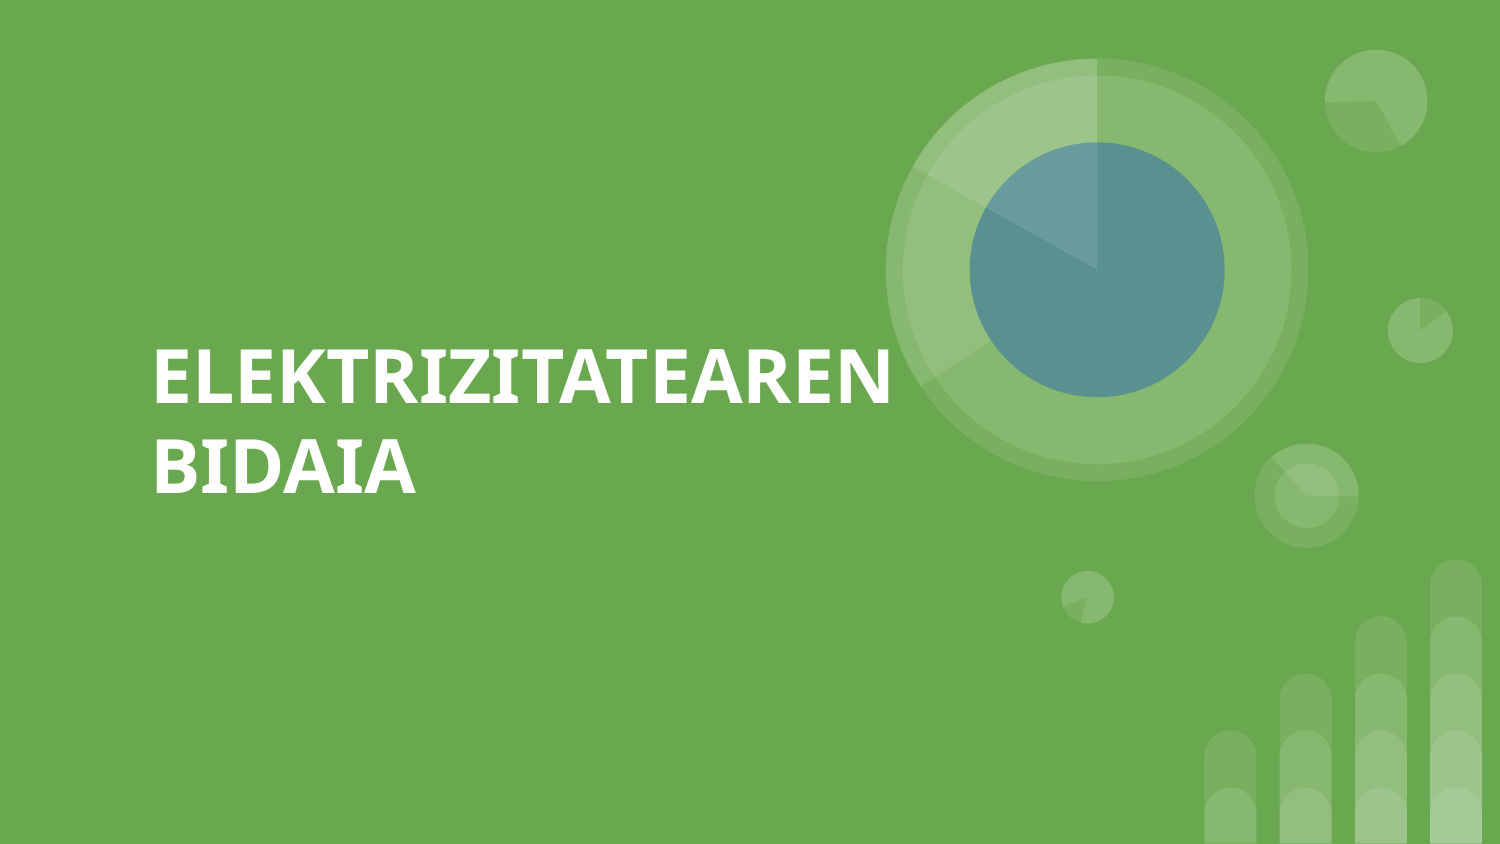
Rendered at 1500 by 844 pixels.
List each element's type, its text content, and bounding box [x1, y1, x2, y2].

title ELEKTRIZITATEAREN BIDAIA [135, 264, 951, 572]
